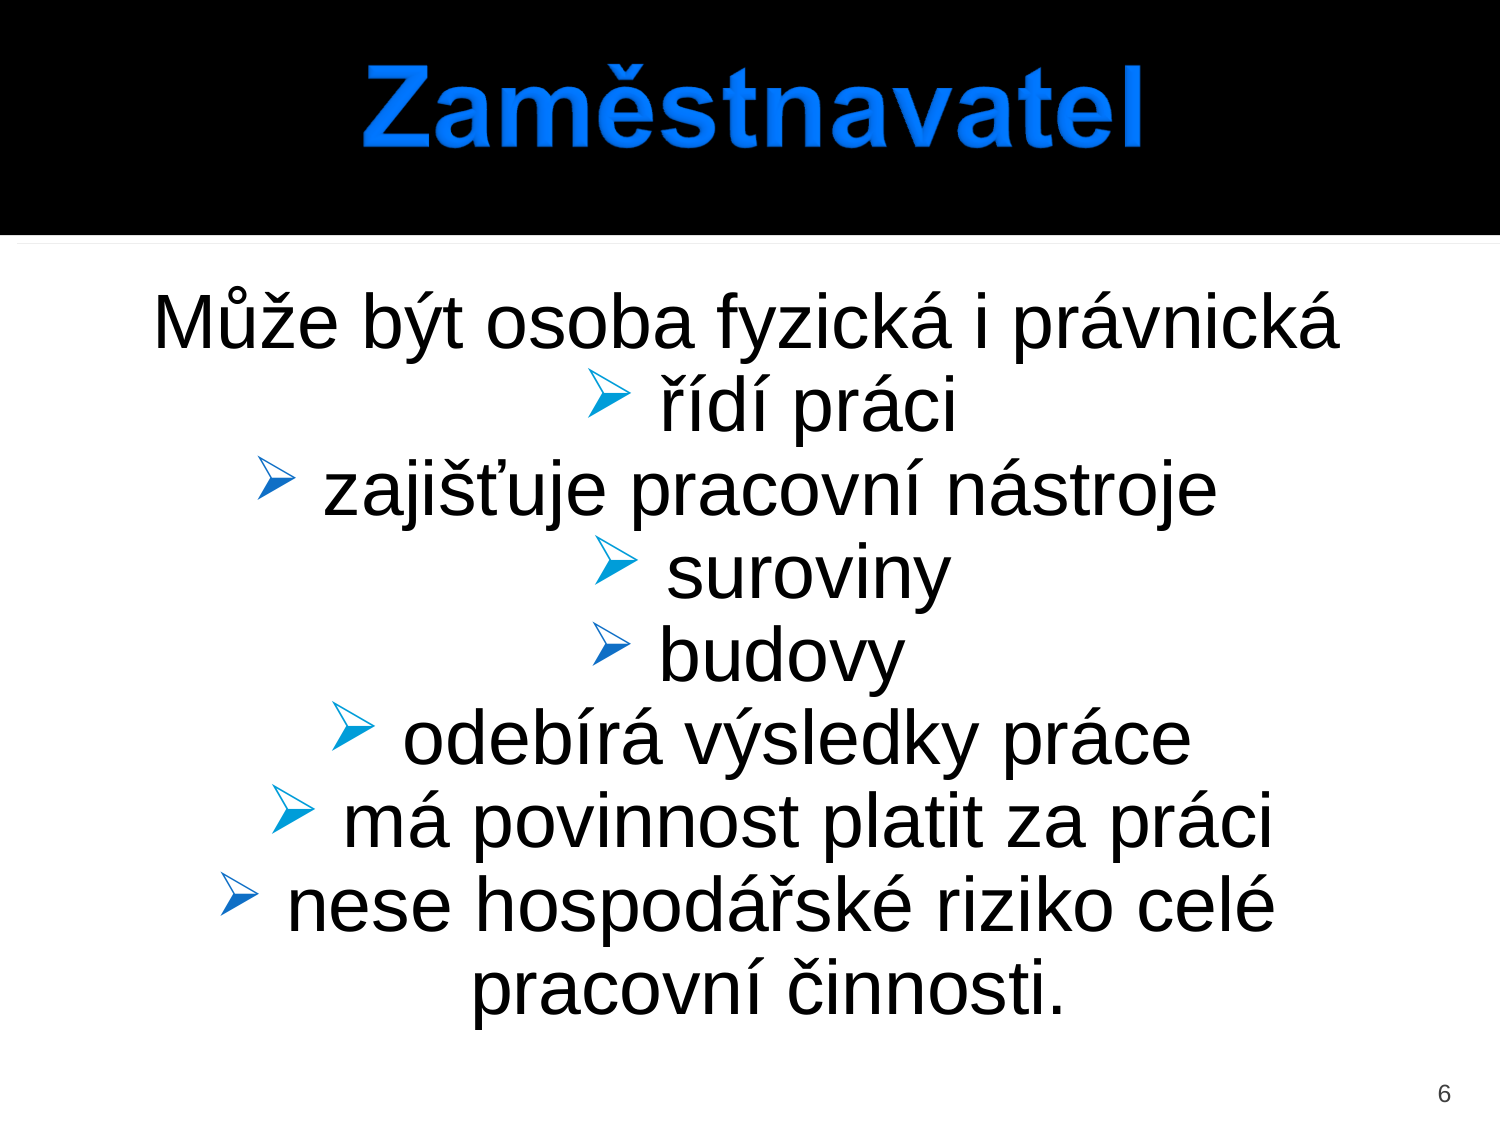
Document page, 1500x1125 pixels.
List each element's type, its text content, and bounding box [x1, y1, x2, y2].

text_box <číslo> [1345, 1062, 1467, 1108]
list Může být osoba fyzická i právnická řídí práci zajišťuje pracovní nástroje suroviny budovy odebírá výsledky práce má povinnost platit za práci nese hospodářské riziko celé pracovní činnosti. [75, 267, 1426, 1122]
text_box [76, 0, 1429, 210]
